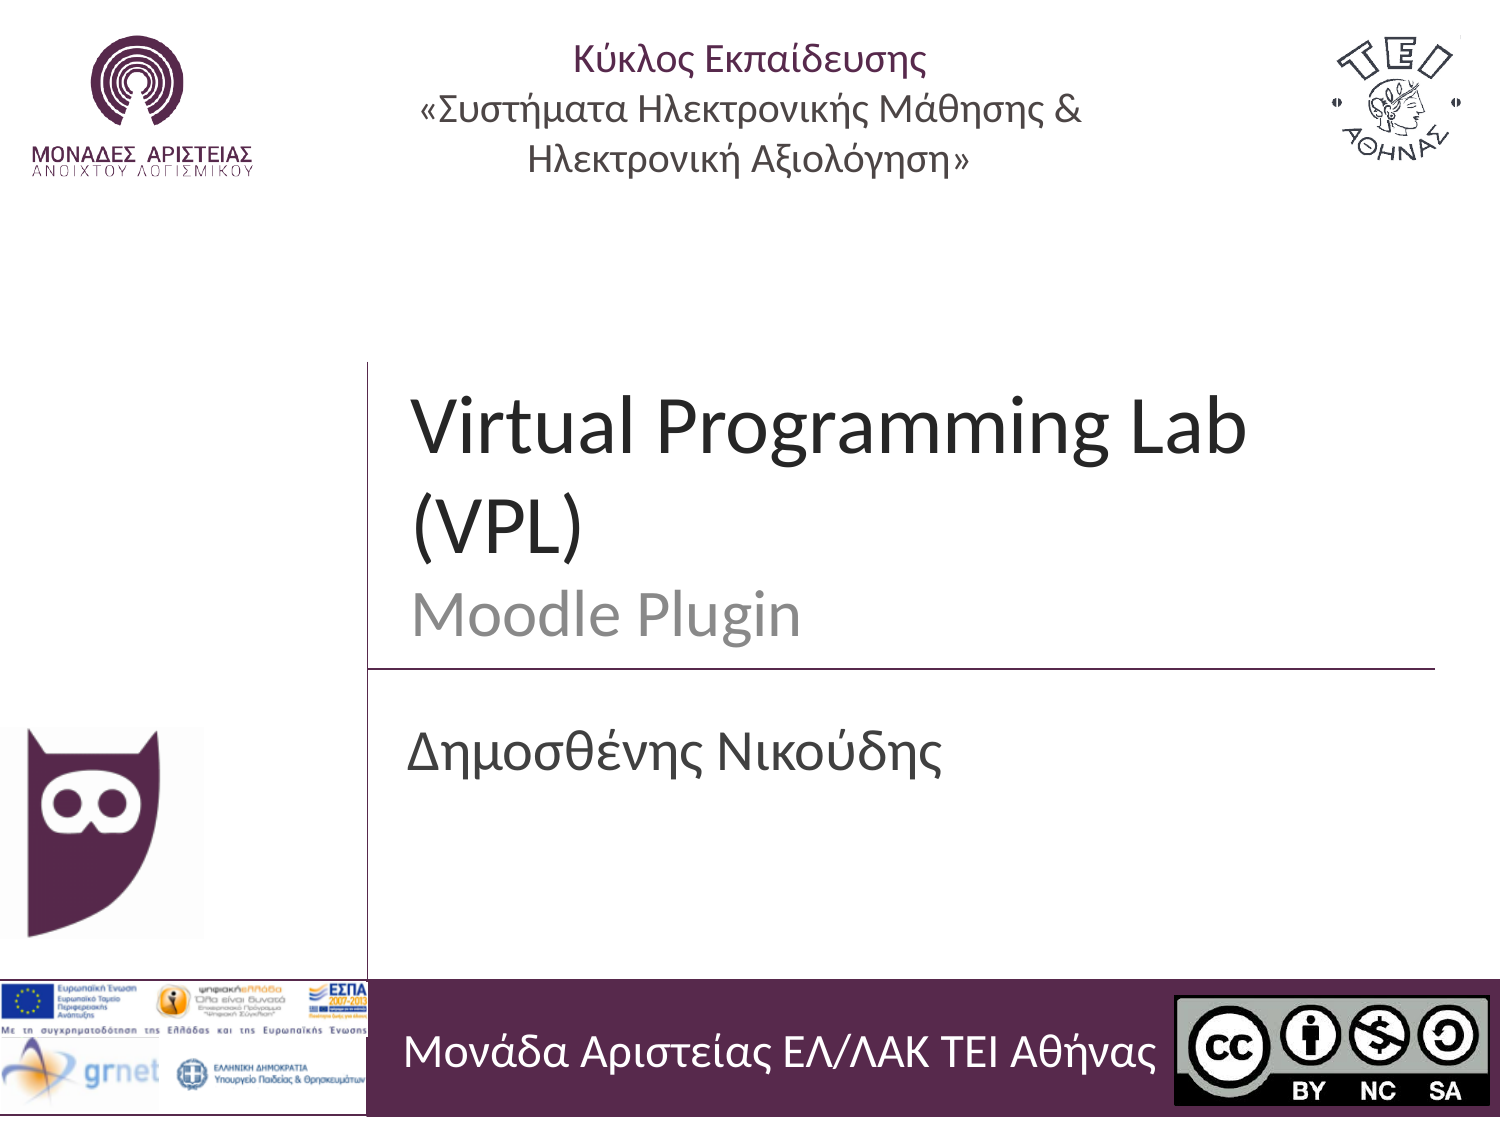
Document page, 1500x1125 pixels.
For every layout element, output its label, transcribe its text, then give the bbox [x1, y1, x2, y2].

picture [1174, 995, 1490, 1106]
subtitle Μονάδα Αριστείας ΕΛ/ΛΑΚ ΤΕΙ Αθήνας [387, 992, 1488, 1105]
text_box Δημοσθένης Νικούδης [392, 704, 1455, 963]
picture [0, 982, 368, 1113]
title Virtual Programming Lab (VPL) Moodle Plugin [395, 357, 1459, 658]
picture [31, 36, 253, 177]
picture [0, 727, 204, 939]
text_box Κύκλος Εκπαίδευσης «Συστήματα Ηλεκτρονικής Μάθησης & Ηλεκτρονική Αξιολόγηση» [280, 22, 1220, 190]
picture [175, 1057, 366, 1092]
picture [1331, 35, 1461, 167]
